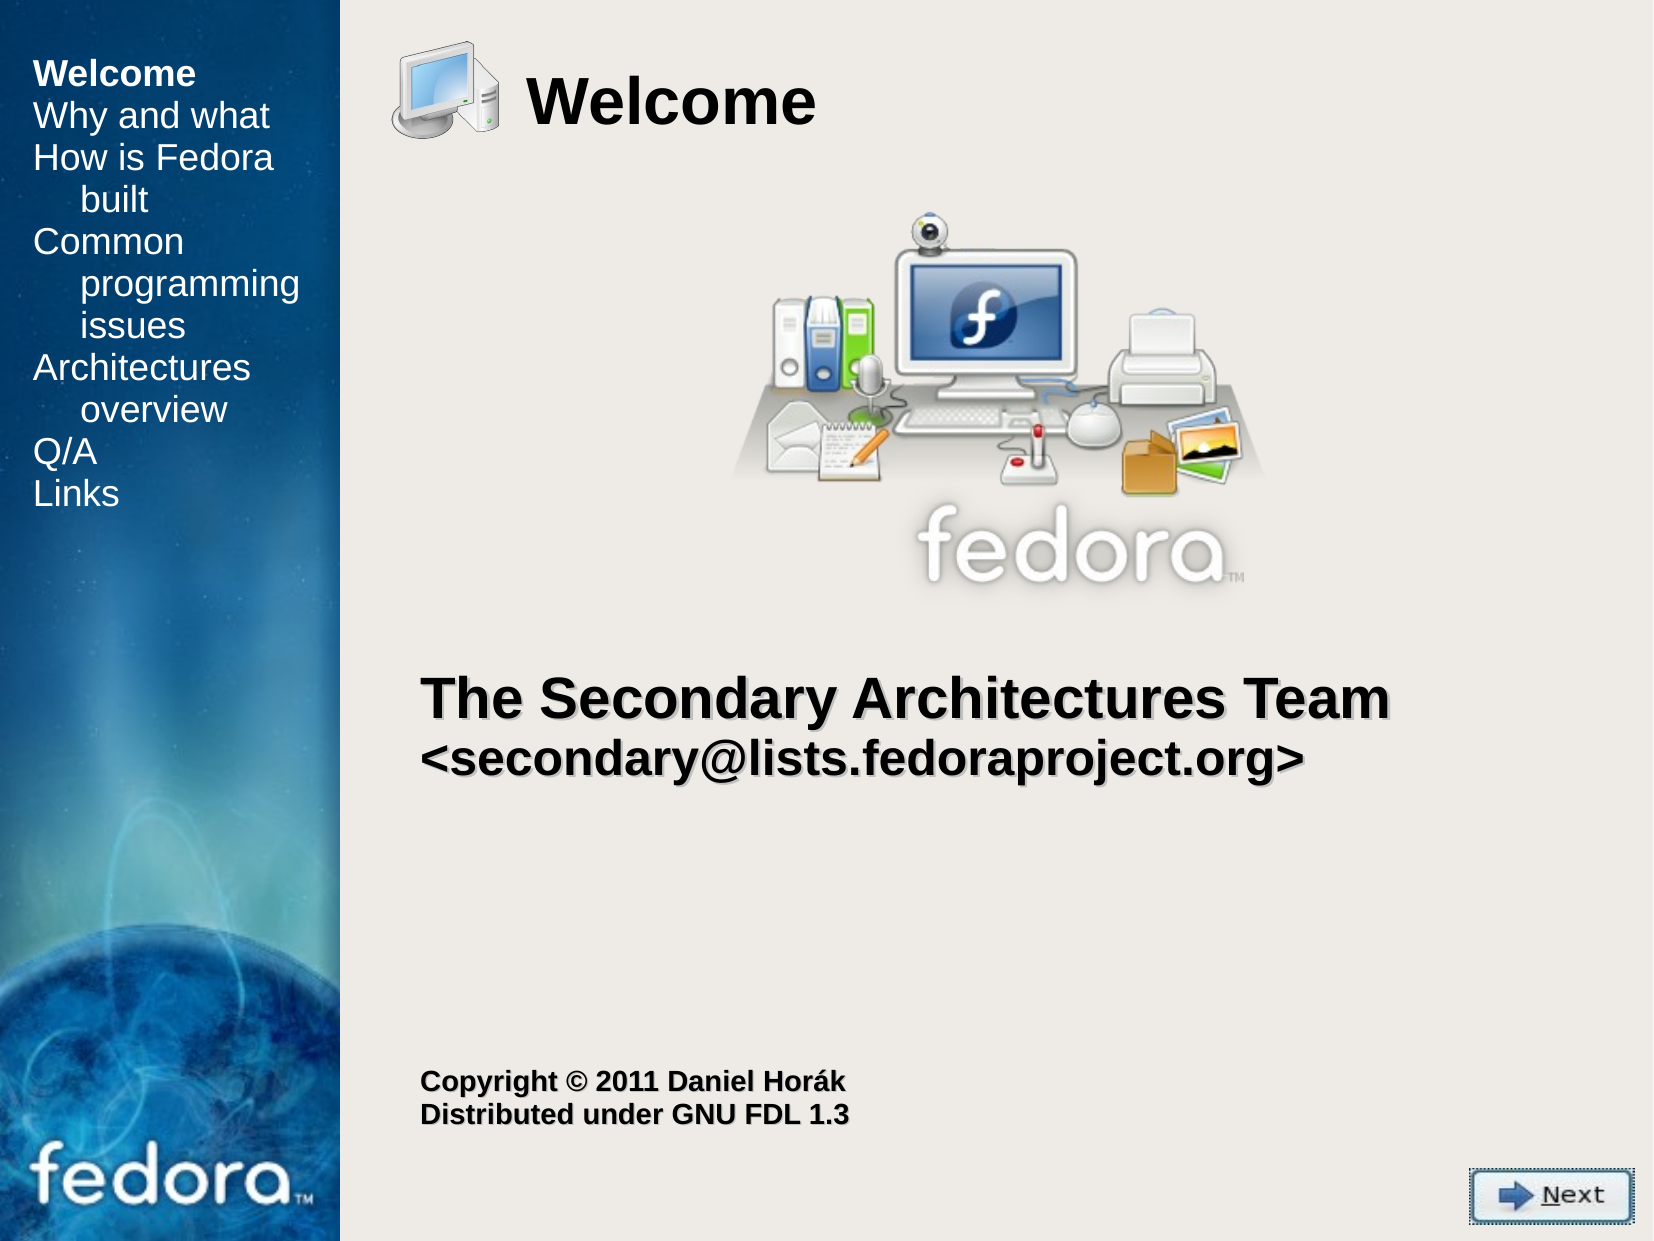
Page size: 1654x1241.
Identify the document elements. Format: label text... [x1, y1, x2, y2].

picture [0, 0, 1654, 1241]
text_box Welcome Why and what How is Fedora built Common programming issues Architectures overview Q/A Links [18, 45, 327, 523]
text_box The Secondary Architectures Team <secondary@lists.fedoraproject.org> Copyright © 2011 Daniel Horák Distributed under GNU FDL 1.3 [405, 657, 1622, 1159]
text_box Welcome [511, 56, 1316, 147]
